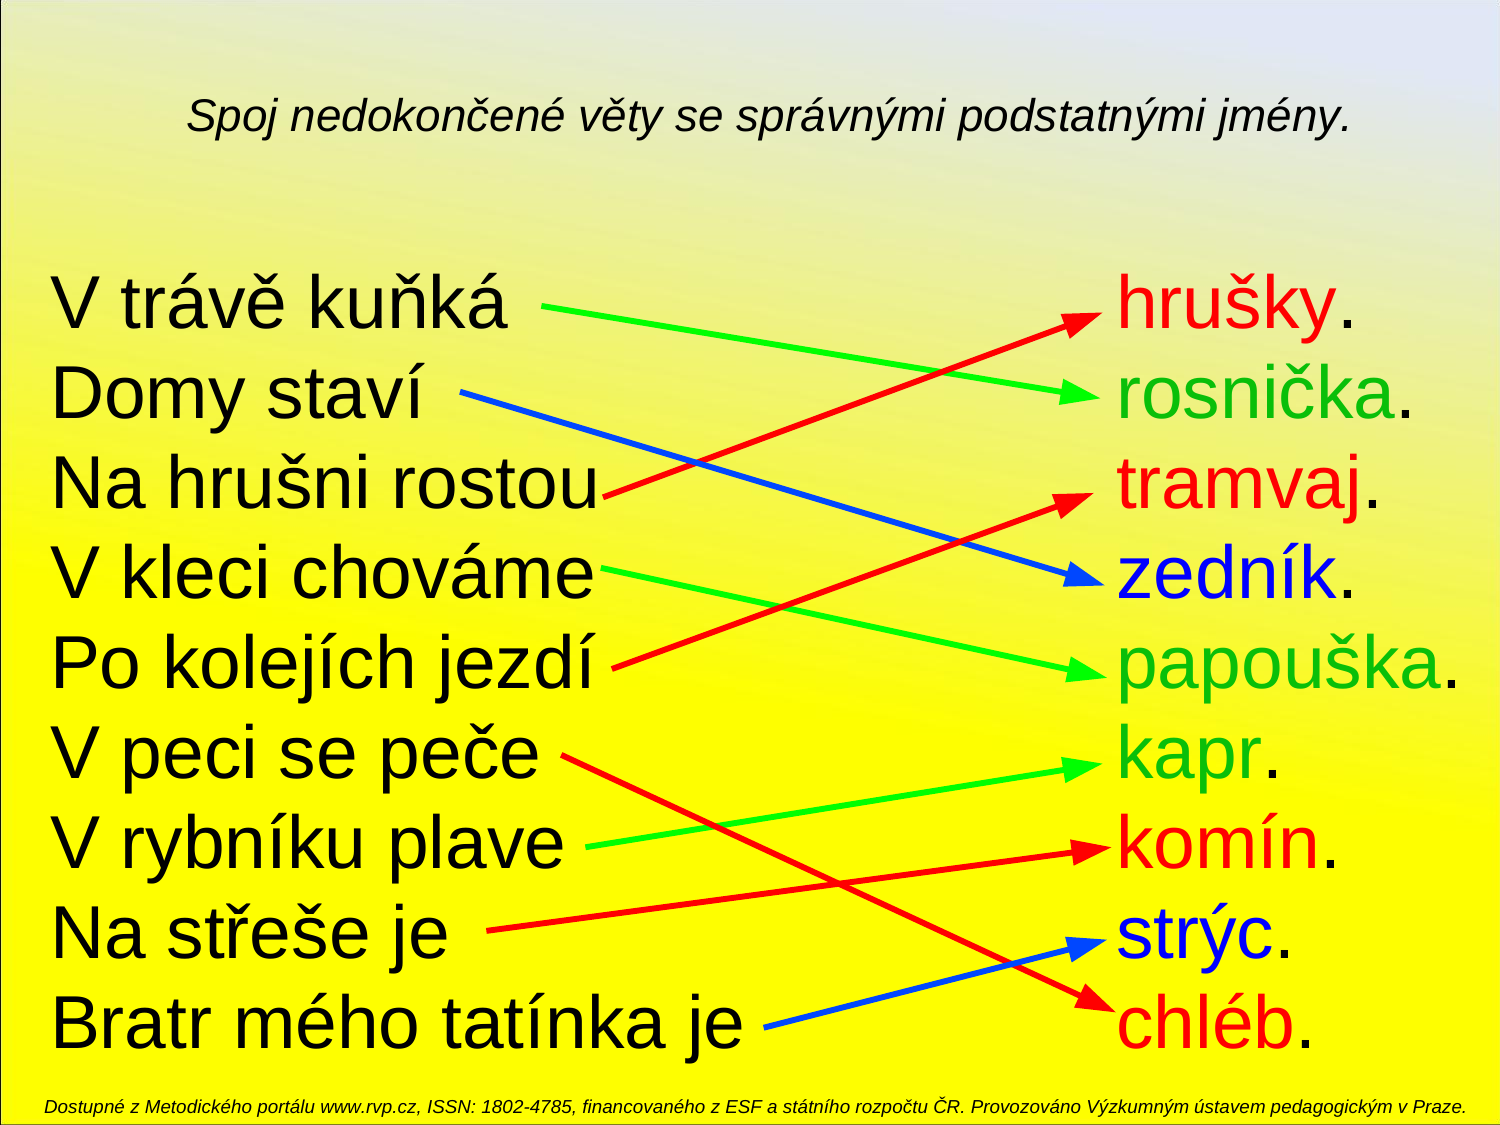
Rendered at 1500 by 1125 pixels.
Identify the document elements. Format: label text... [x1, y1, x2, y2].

picture [0, 0, 1500, 1125]
text_box Spoj nedokončené věty se správnými podstatnými jmény. [171, 78, 1369, 149]
text_box Dostupné z Metodického portálu www.rvp.cz, ISSN: 1802-4785, financovaného z ESF a státního rozpočtu ČR. Provozováno Výzkumným ústavem pedagogickým v Praze. [29, 1087, 1500, 1125]
text_box hrušky. rosnička. tramvaj. zedník. papouška. kapr. komín. strýc. chléb. [1101, 246, 1478, 1087]
text_box V trávě kuňká Domy staví Na hrušni rostou V kleci chováme Po kolejích jezdí V peci se peče V rybníku plave Na střeše je Bratr mého tatínka je [35, 246, 762, 1087]
